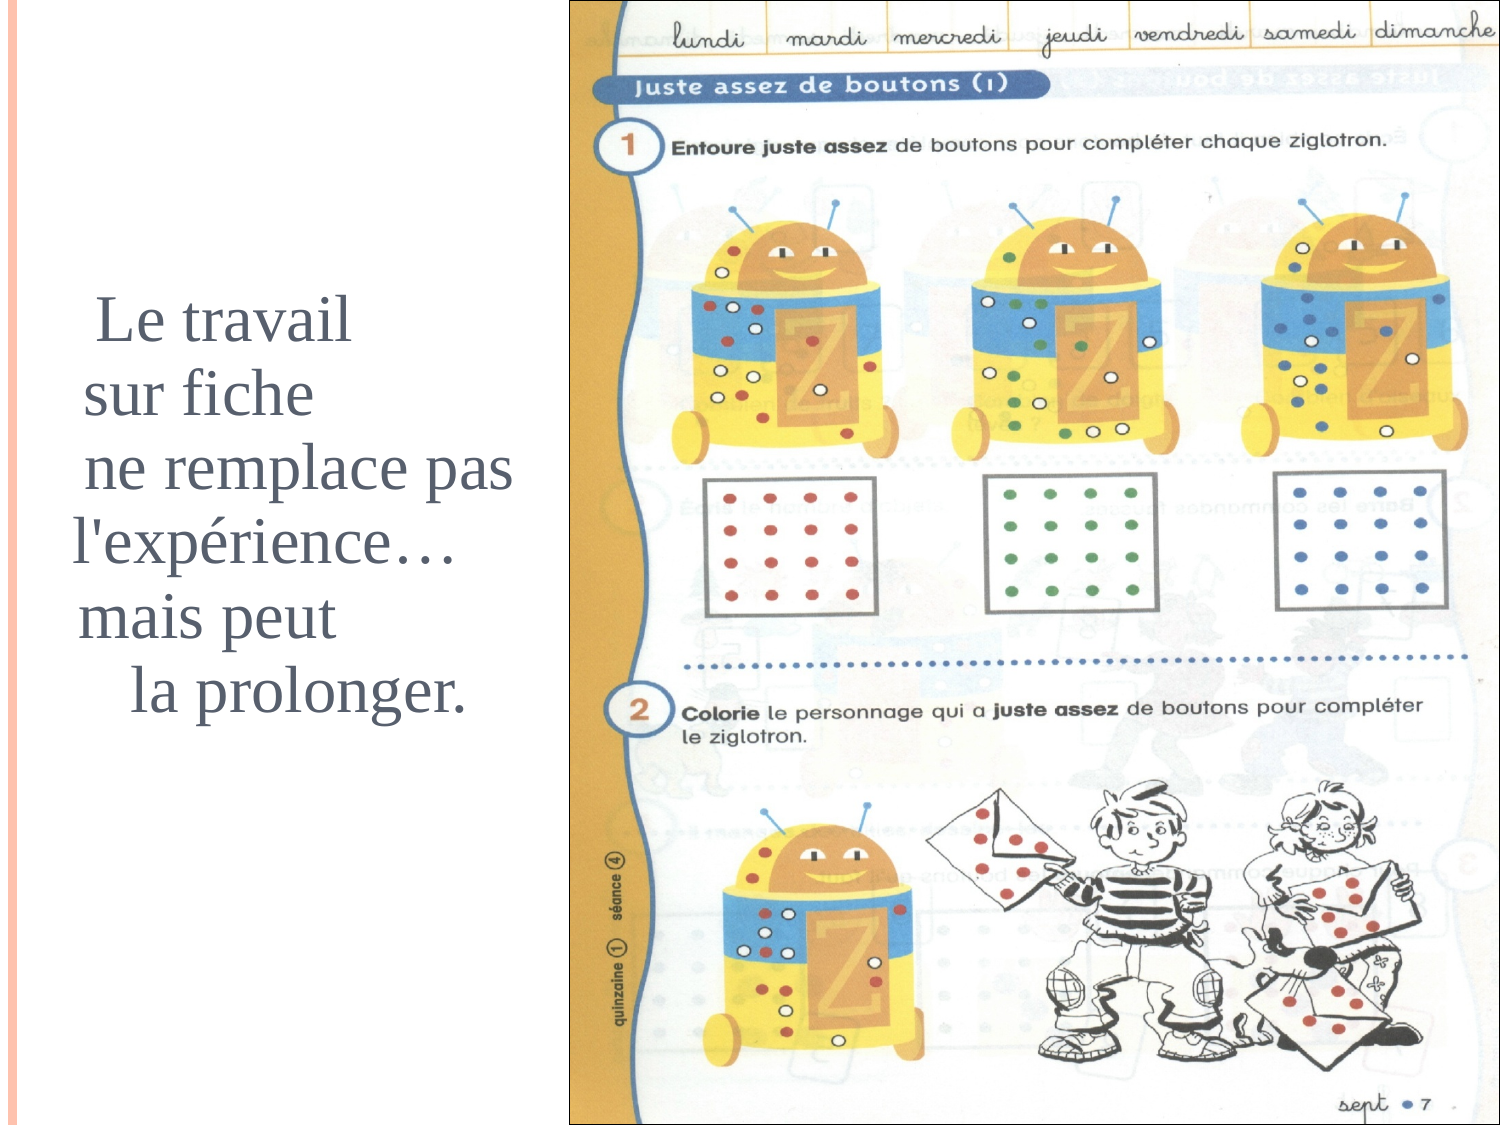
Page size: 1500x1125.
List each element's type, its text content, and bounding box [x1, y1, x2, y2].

text_box Le travail sur fiche ne remplace pas l'expérience… mais peut la prolonger. [37, 274, 563, 770]
picture [569, 0, 1500, 1125]
